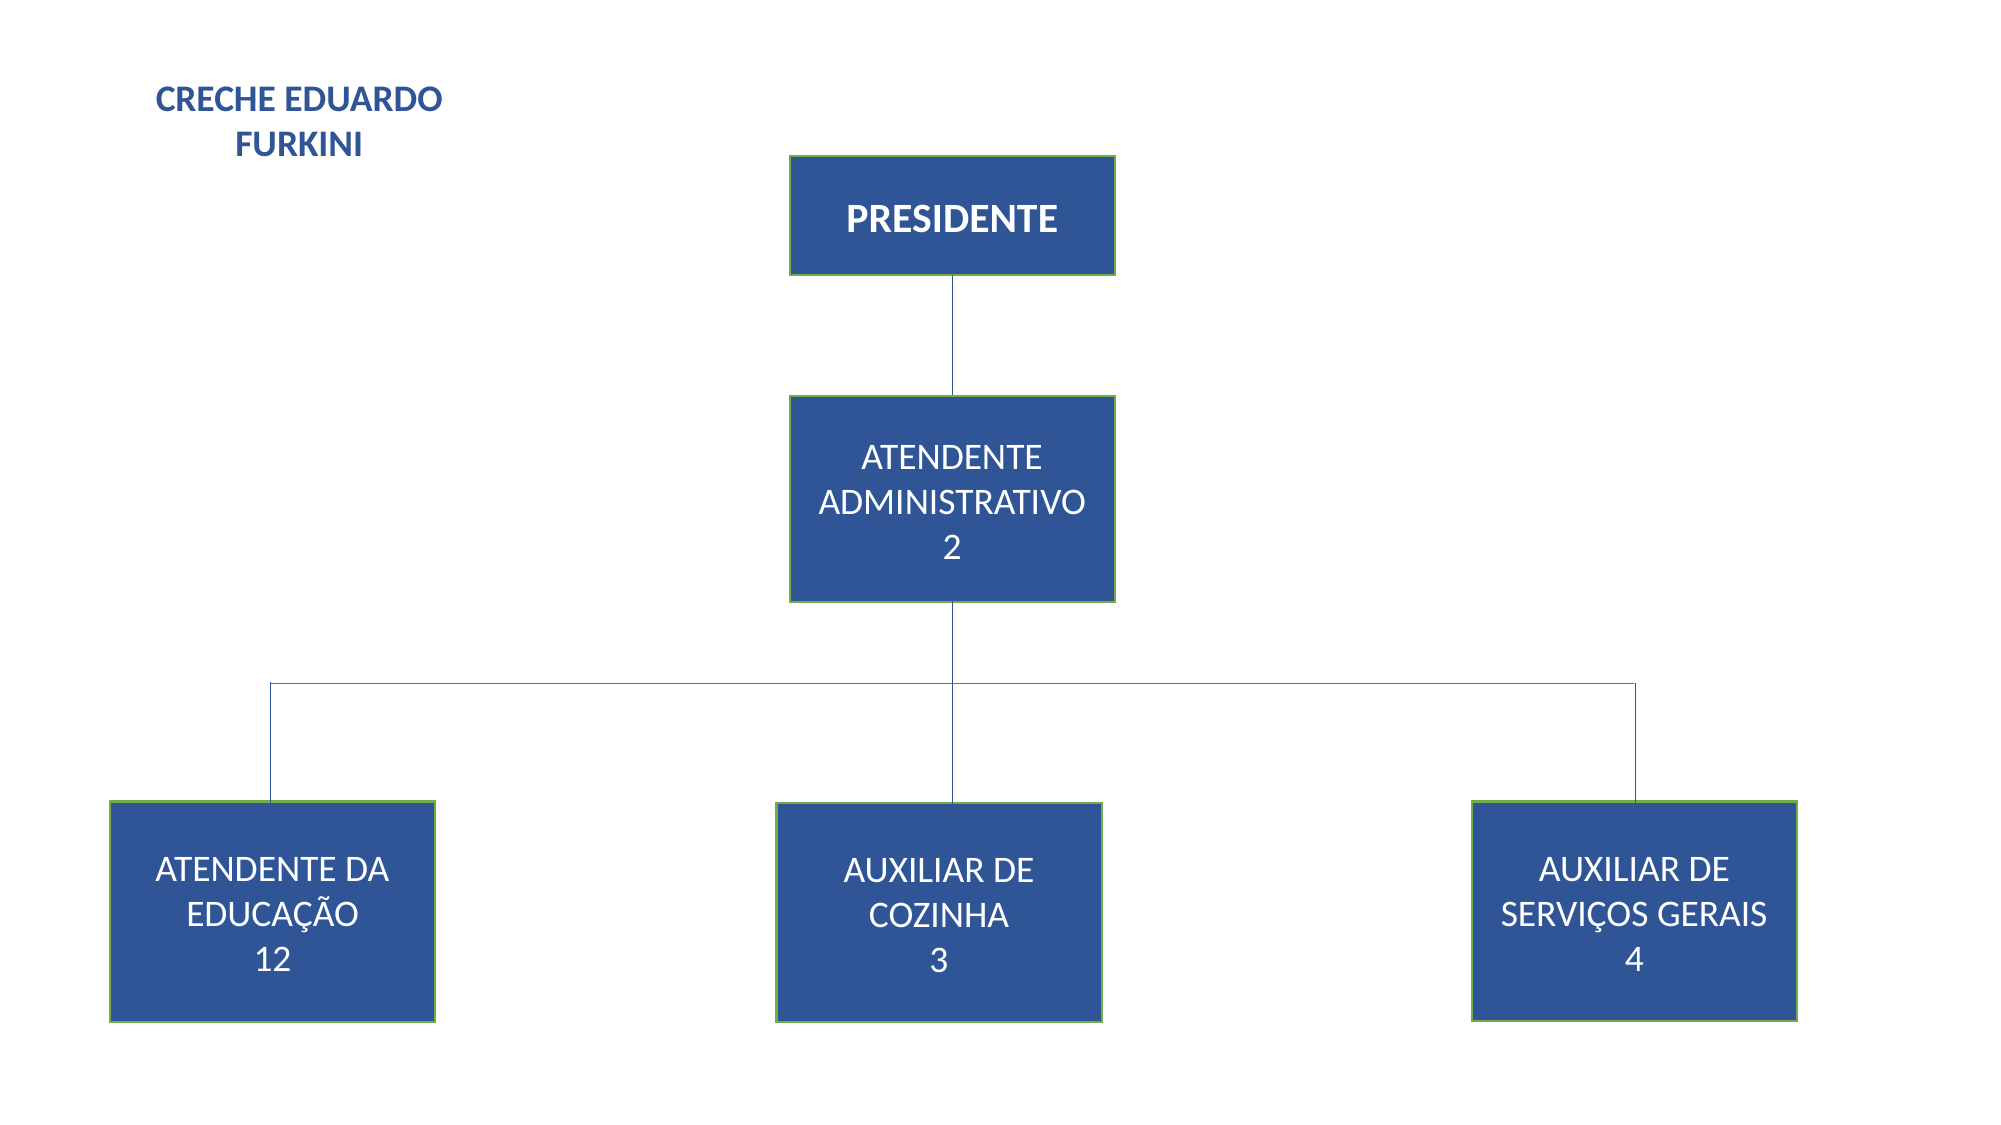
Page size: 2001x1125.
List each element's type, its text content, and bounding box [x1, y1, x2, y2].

text_box AUXILIAR DE COZINHA 3 [777, 803, 1102, 1022]
text_box AUXILIAR DE SERVIÇOS GERAIS 4 [1472, 801, 1797, 1021]
text_box CRECHE EDUARDO FURKINI [101, 66, 497, 173]
text_box ATENDENTE ADMINISTRATIVO 2 [790, 396, 1115, 602]
text_box ATENDENTE DA EDUCAÇÃO 12 [110, 801, 435, 1022]
text_box PRESIDENTE [790, 156, 1115, 275]
